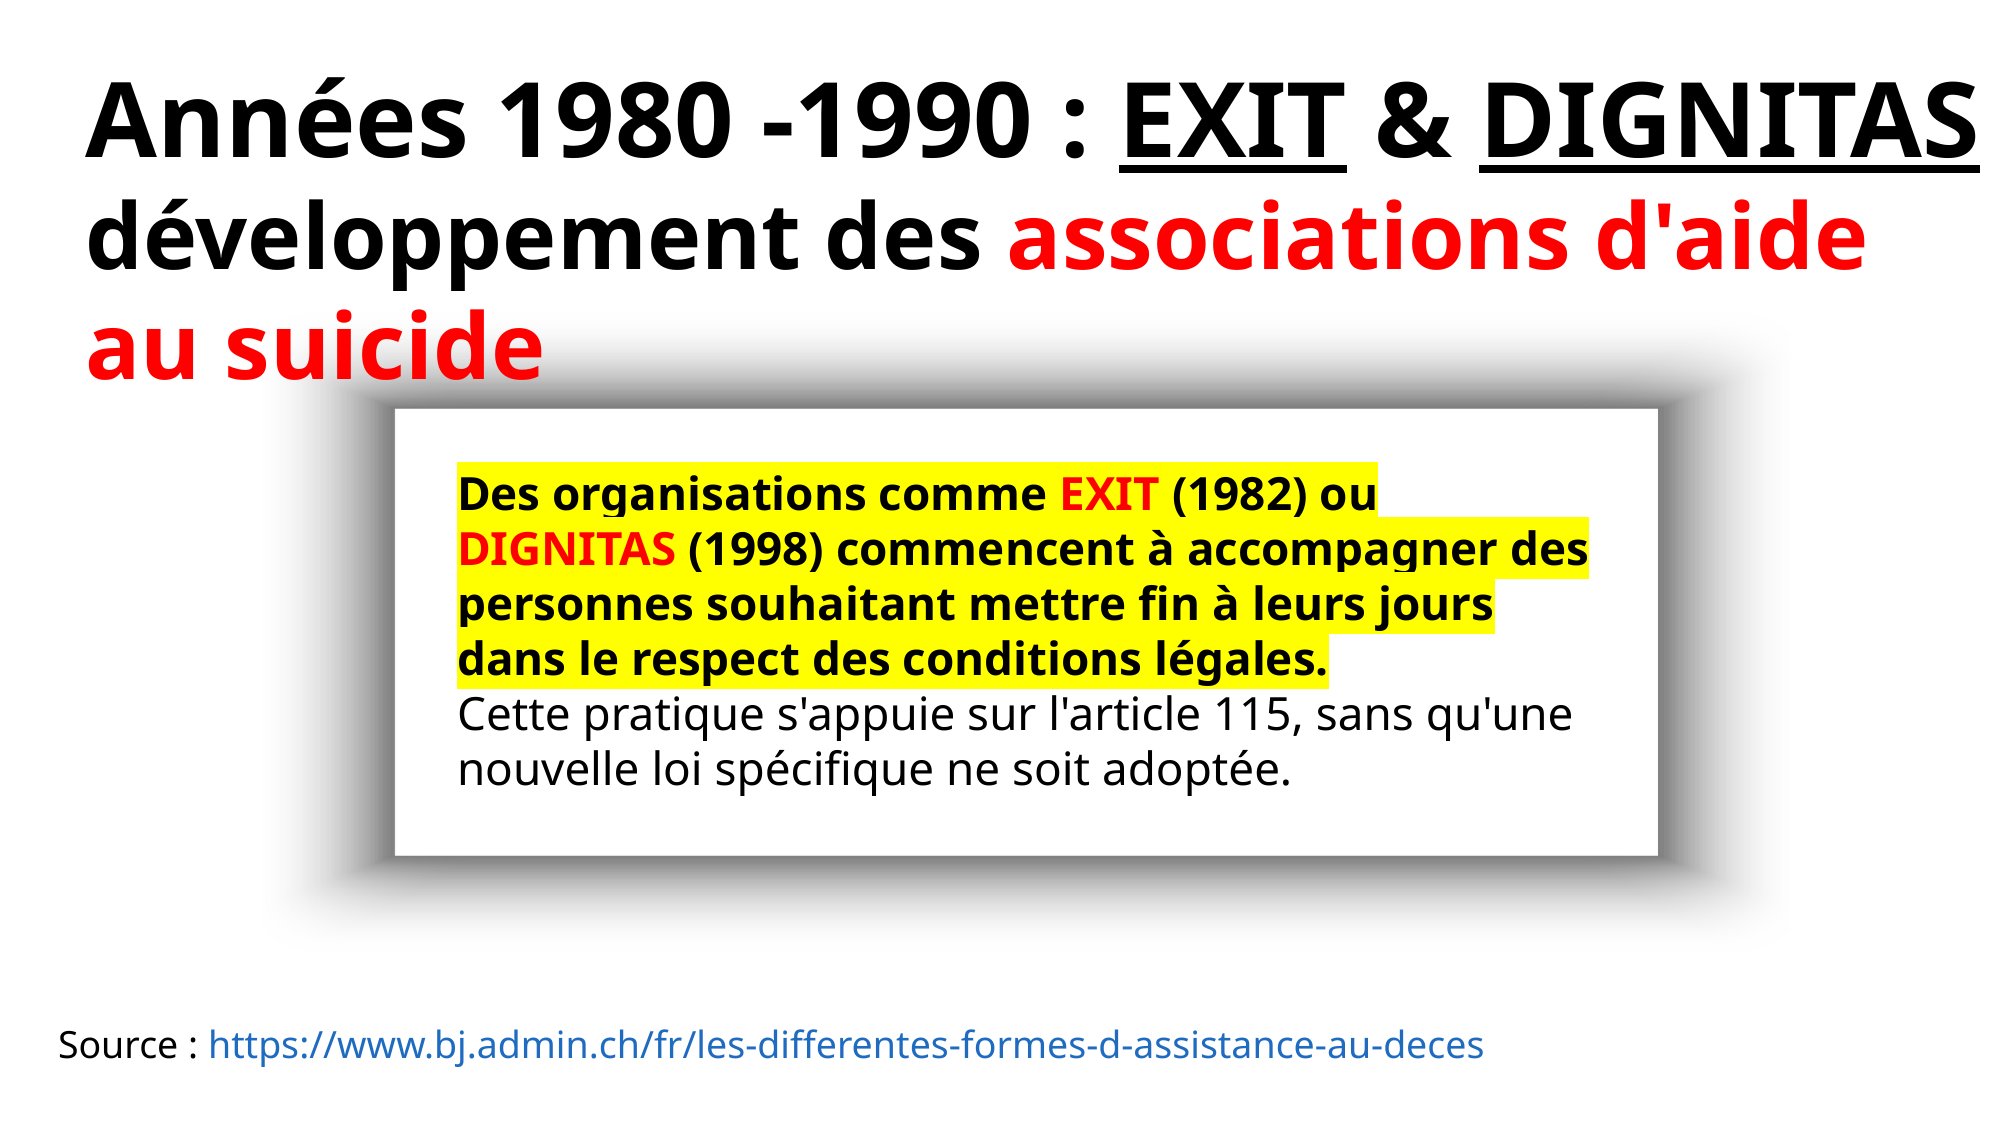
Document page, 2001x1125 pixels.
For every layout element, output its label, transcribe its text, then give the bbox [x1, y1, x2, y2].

text_box Années 1980 -1990 : EXIT & DIGNITAS développement des associations d'aide au suicide [70, 45, 2000, 298]
text_box Des organisations comme EXIT (1982) ou DIGNITAS (1998) commencent à accompagner des personnes souhaitant mettre fin à leurs jours dans le respect des conditions légales. Cette pratique s'appuie sur l'article 115, sans qu'une nouvelle loi spécifique ne soit adoptée. [442, 457, 1613, 806]
picture [263, 313, 1791, 951]
picture [451, 339, 471, 369]
text_box Source : https://www.bj.admin.ch/fr/les-differentes-formes-d-assistance-au-deces [43, 1013, 1609, 1075]
